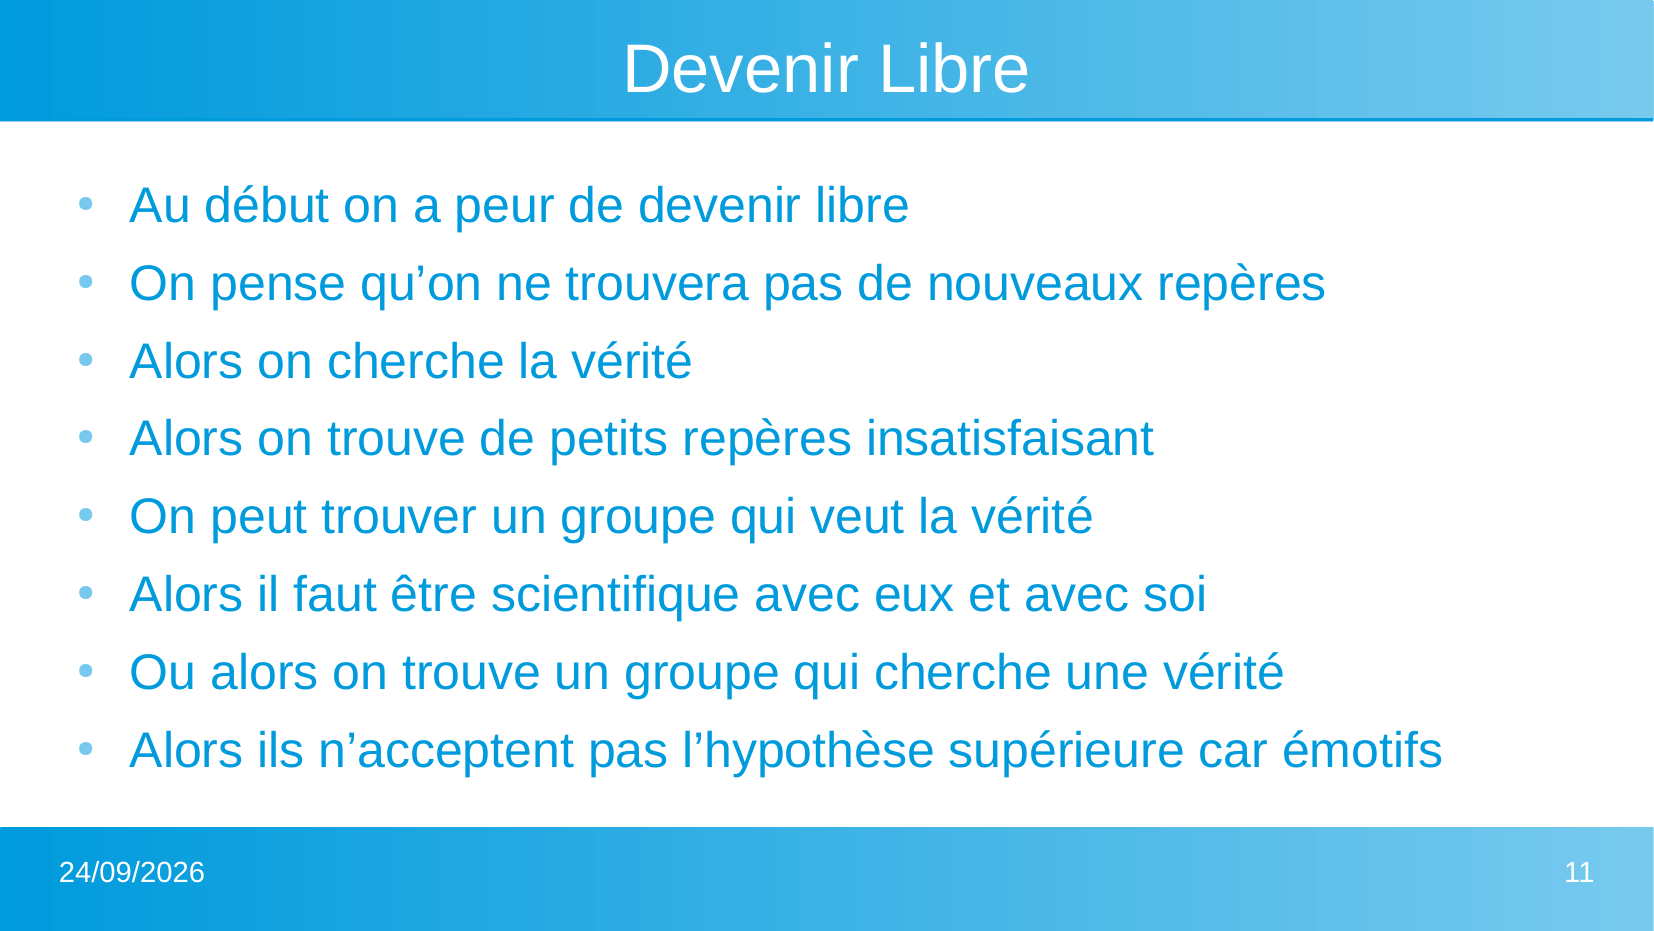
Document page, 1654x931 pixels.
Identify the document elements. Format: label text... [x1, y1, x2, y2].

title Devenir Libre [59, 29, 1595, 108]
list Au début on a peur de devenir libre On pense qu’on ne trouvera pas de nouveaux repères Alors on cherche la vérité Alors on trouve de petits repères insatisfaisant On peut trouver un groupe qui veut la vérité Alors il faut être scientifique avec eux et avec soi Ou alors on trouve un groupe qui cherche une vérité Alors ils n’acceptent pas l’hypothèse supérieure car émotifs [59, 177, 1595, 768]
